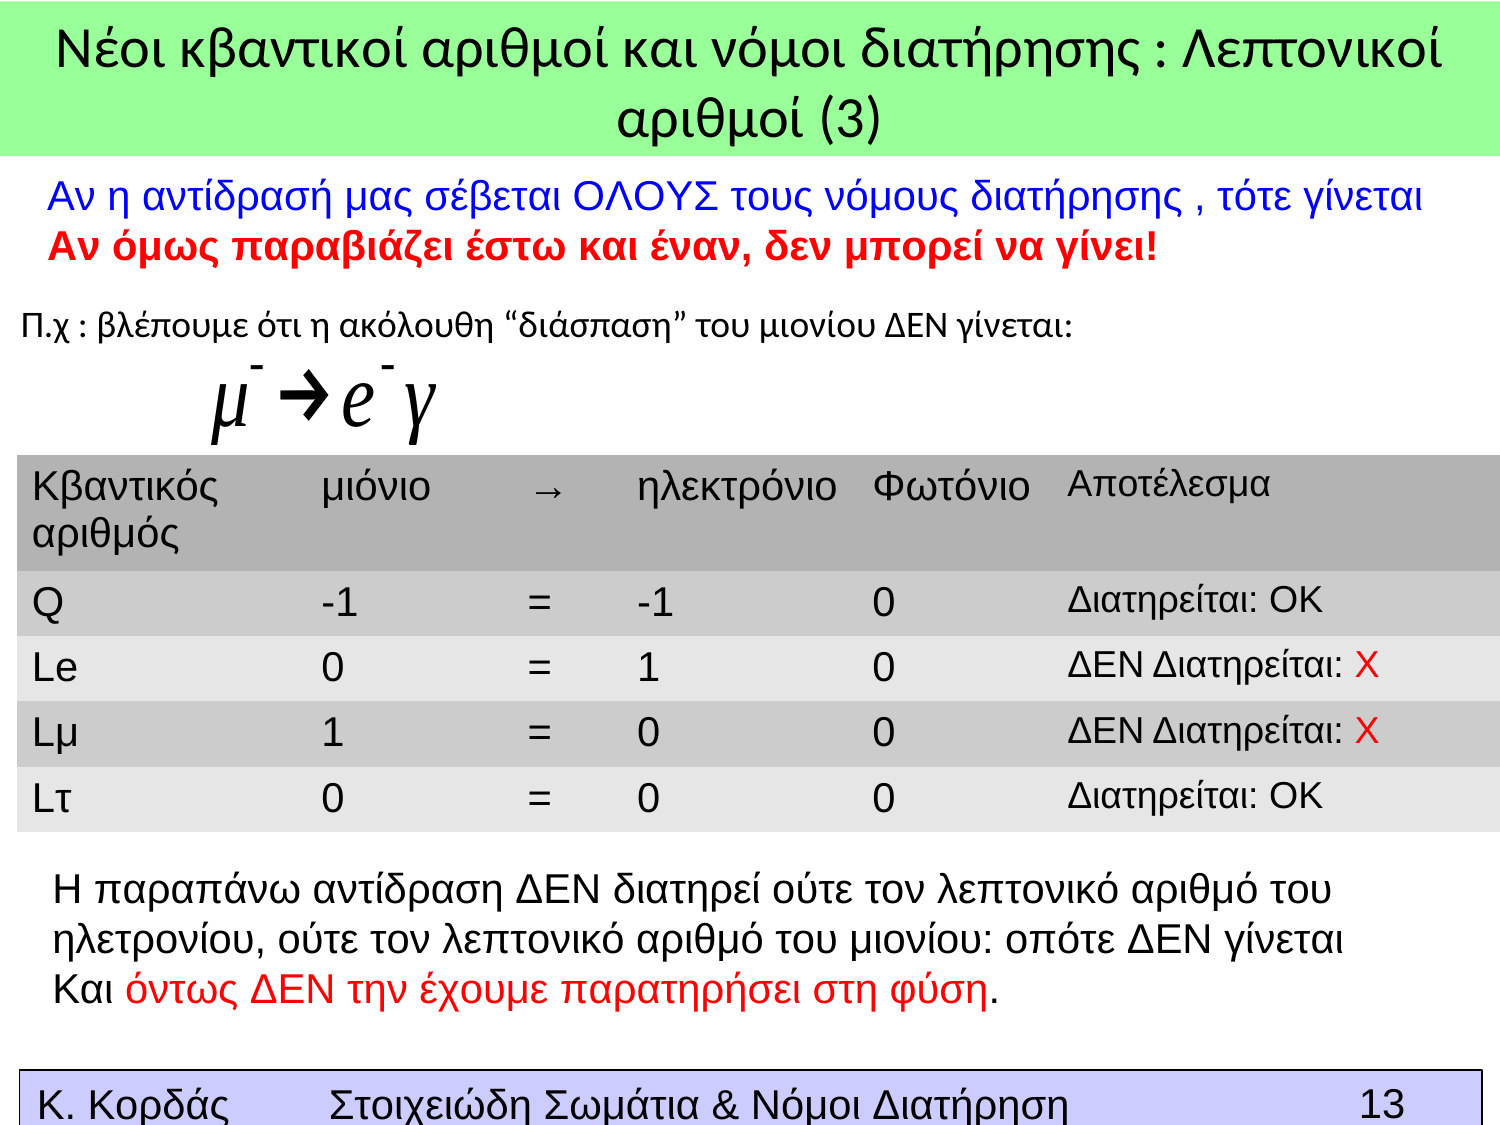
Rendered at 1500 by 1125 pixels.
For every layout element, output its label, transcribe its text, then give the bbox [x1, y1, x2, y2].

table_cell 0 [858, 701, 1052, 767]
table_cell 0 [858, 767, 1052, 832]
table_header Φωτόνιο [858, 455, 1052, 571]
table_header Αποτέλεσμα [1052, 455, 1500, 571]
table_cell -1 [622, 571, 858, 636]
table_cell ΔΕΝ Διατηρείται: Χ [1052, 701, 1500, 767]
text_box Αν η αντίδρασή μας σέβεται ΟΛΟΥΣ τους νόμους διατήρησης , τότε γίνεται Αν όμως παραβιάζει έστω και έναν, δεν μπορεί να γίνει! [32, 161, 1450, 277]
table_cell 1 [622, 636, 858, 701]
table_cell = [513, 701, 622, 767]
text_box Η παραπάνω αντίδραση ΔΕΝ διατηρεί ούτε τον λεπτονικό αριθμό του ηλετρονίου, ούτε τον λεπτονικό αριθμό του μιονίου: οπότε ΔΕΝ γίνεται Και όντως ΔΕΝ την έχουμε παρατηρήσει στη φύση. [37, 854, 1360, 1020]
table_cell 0 [307, 767, 513, 832]
table_cell -1 [307, 571, 513, 636]
table_cell 0 [622, 701, 858, 767]
table_header → [513, 455, 622, 571]
table_cell 1 [307, 701, 513, 767]
table_cell Le [17, 636, 307, 701]
table_cell Lμ [17, 701, 307, 767]
table_header Κβαντικός αριθμός [17, 455, 307, 571]
table_cell Q [17, 571, 307, 636]
table_header ηλεκτρόνιο [622, 455, 858, 571]
table_cell 0 [858, 636, 1052, 701]
table_cell = [513, 636, 622, 701]
chart [187, 329, 460, 445]
table_cell Διατηρείται: ΟΚ [1052, 767, 1500, 832]
text_box Π.χ : βλέπουμε ότι η ακόλουθη “διάσπαση” του μιονίου ΔΕΝ γίνεται: [5, 237, 1430, 1096]
table_cell = [513, 571, 622, 636]
text_box Νέοι κβαντικοί αριθμοί και νόμοι διατήρησης : Λεπτονικοί αριθμοί (3) [0, 1, 1500, 156]
table_cell Διατηρείται: ΟΚ [1052, 571, 1500, 636]
table_cell 0 [858, 571, 1052, 636]
table_header μιόνιο [307, 455, 513, 571]
table_cell 0 [307, 636, 513, 701]
table_cell ΔΕΝ Διατηρείται: Χ [1052, 636, 1500, 701]
table_cell Lτ [17, 767, 307, 832]
table_cell 0 [622, 767, 858, 832]
table_cell = [513, 767, 622, 832]
